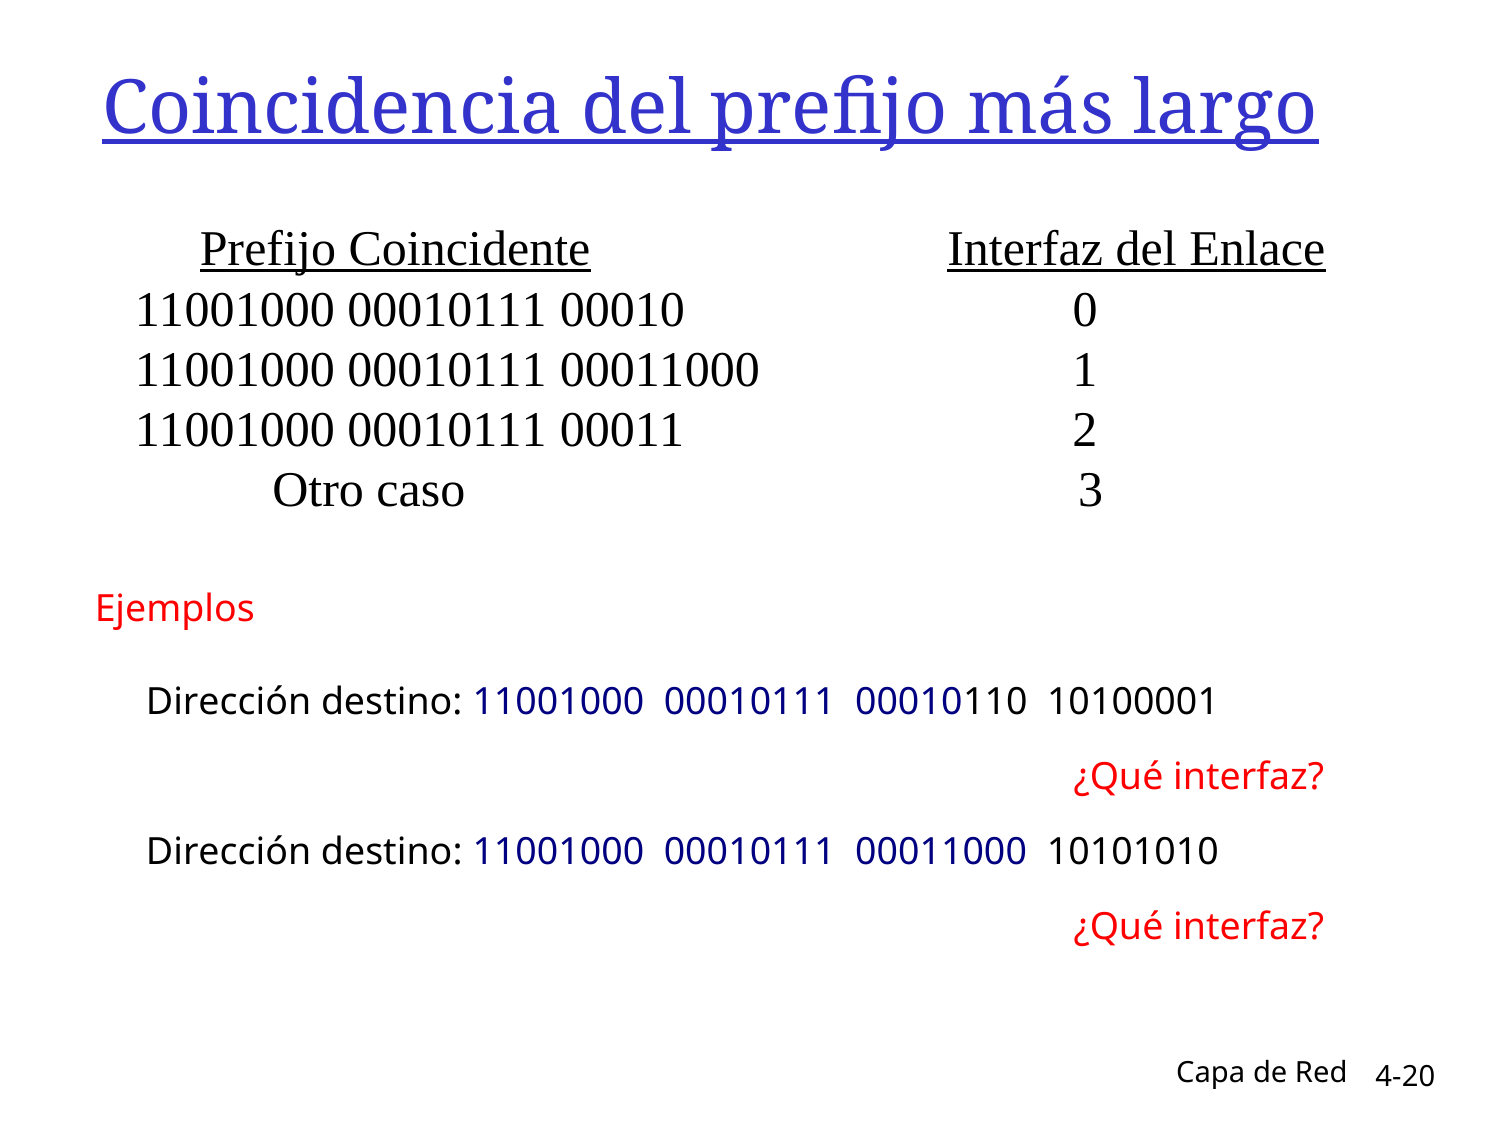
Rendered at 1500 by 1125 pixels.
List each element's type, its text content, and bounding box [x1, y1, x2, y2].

text_box Ejemplos [80, 581, 271, 638]
text_box ¿Qué interfaz? [1058, 750, 1340, 807]
title Coincidencia del prefijo más largo [87, 15, 1426, 196]
text_box Dirección destino: 11001000 00010111 00010110 10100001 [130, 675, 1244, 732]
text_box Dirección destino: 11001000 00010111 00011000 10101010 [130, 824, 1244, 881]
text_box ¿Qué interfaz? [1058, 900, 1340, 957]
text_box Prefijo Coincidente Interfaz del Enlace 11001000 00010111 00010 0 11001000 00010111 00011000 1 11001000 00010111 00011 2 Otro caso 3 [120, 214, 1341, 525]
